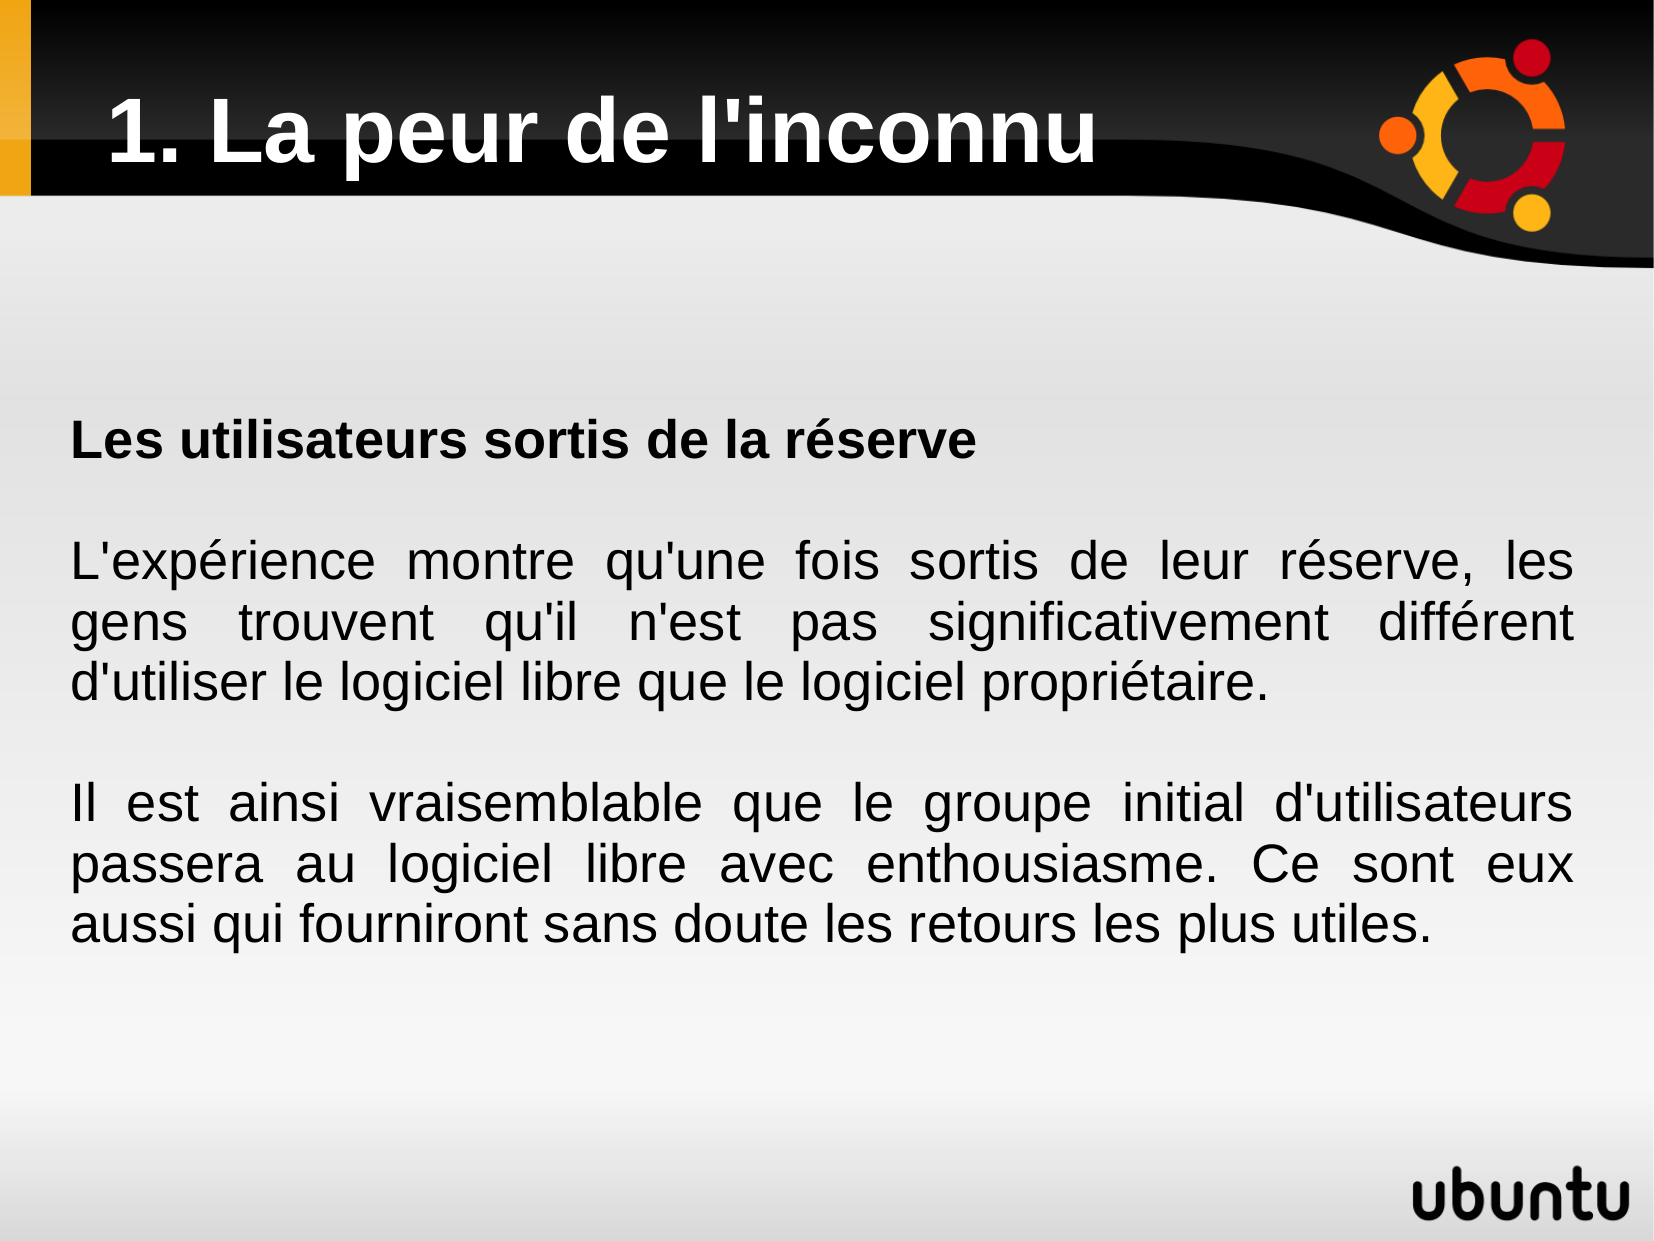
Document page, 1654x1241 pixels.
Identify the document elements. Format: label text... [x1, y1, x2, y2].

picture [0, 0, 1654, 1241]
text_box Les utilisateurs sortis de la réserve L'expérience montre qu'une fois sortis de leur réserve, les gens trouvent qu'il n'est pas significativement différent d'utiliser le logiciel libre que le logiciel propriétaire. Il est ainsi vraisemblable que le groupe initial d'utilisateurs passera au logiciel libre avec enthousiasme. Ce sont eux aussi qui fourniront sans doute les retours les plus utiles. [70, 378, 1577, 987]
title 1. La peur de l'inconnu [106, 55, 1595, 207]
